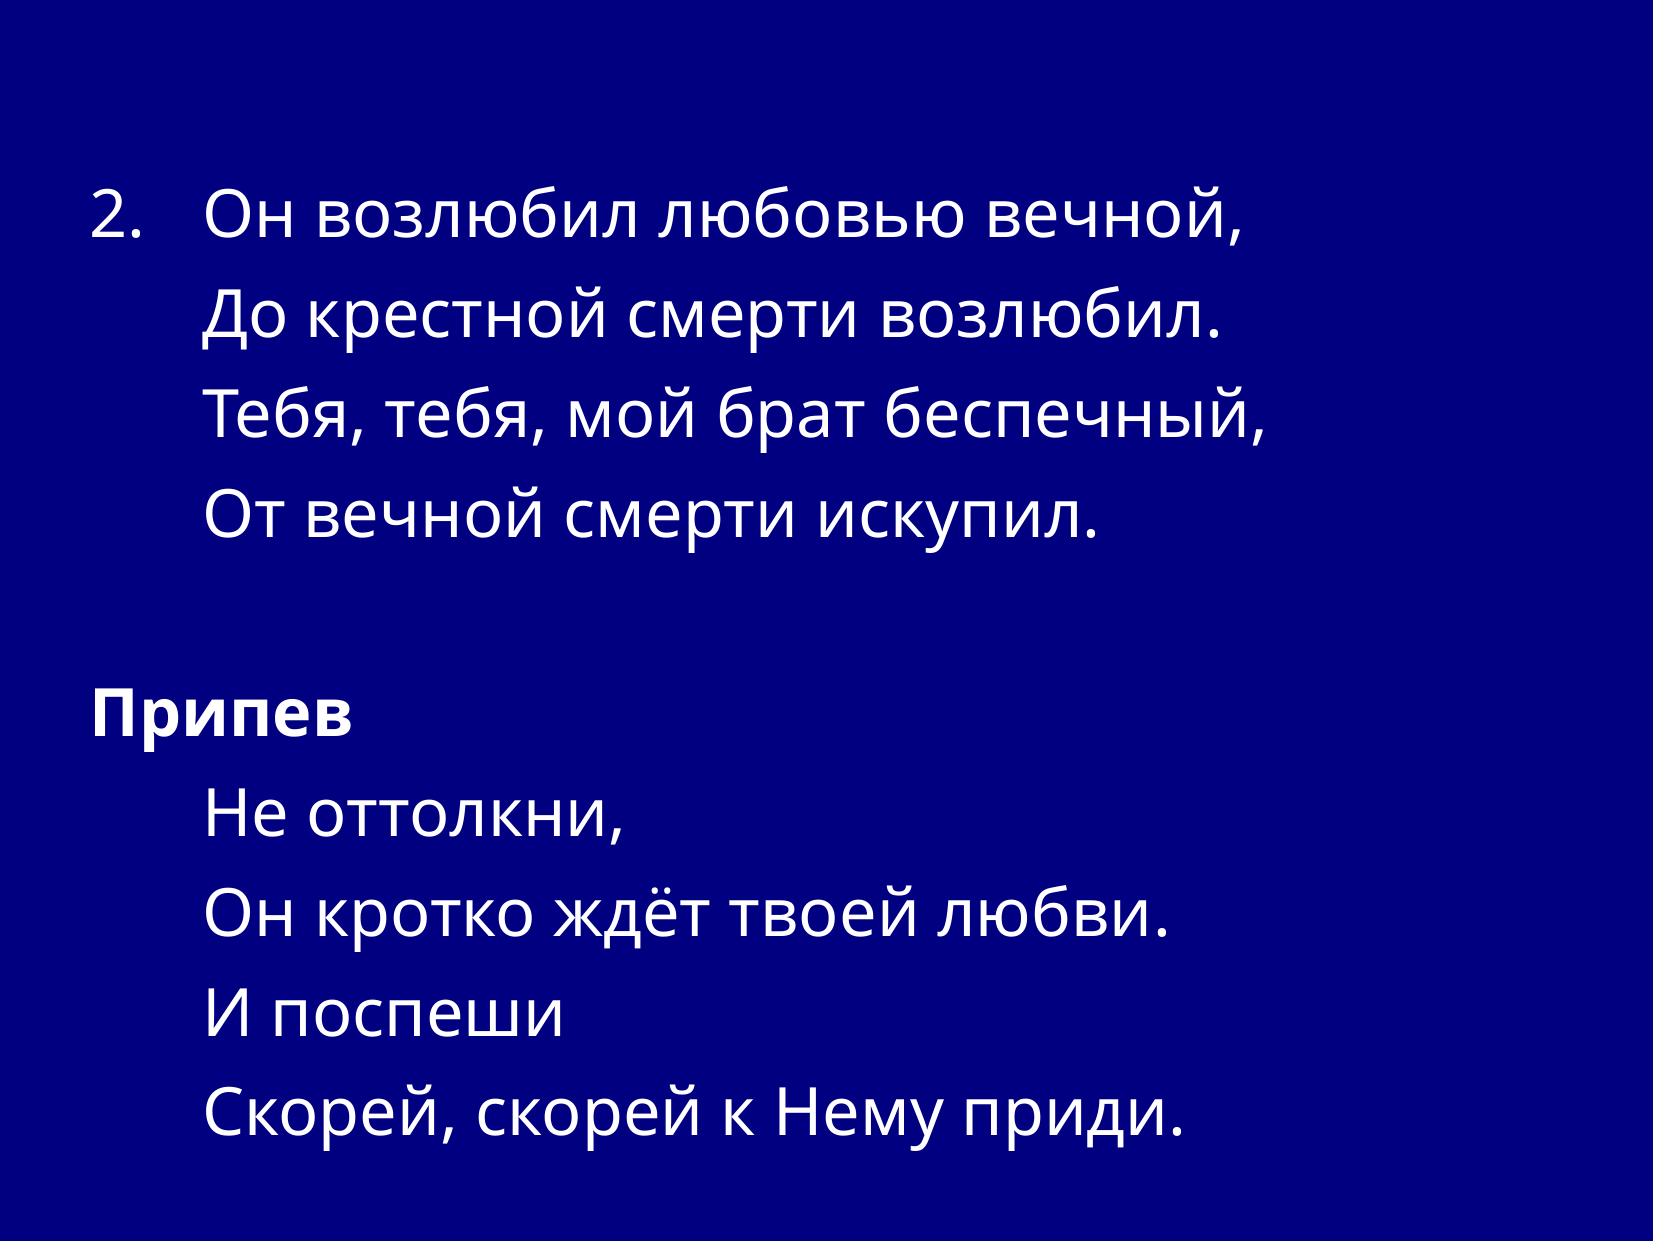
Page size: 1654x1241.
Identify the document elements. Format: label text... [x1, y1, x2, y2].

text_box 2. Он возлюбил любовью вечной, До крестной смерти возлюбил. Тебя, тебя, мой брат беспечный, От вечной смерти искупил. Припев Не оттолкни, Он кротко ждёт твоей любви. И поспеши Скорей, скорей к Нему приди. [75, 150, 1576, 1163]
